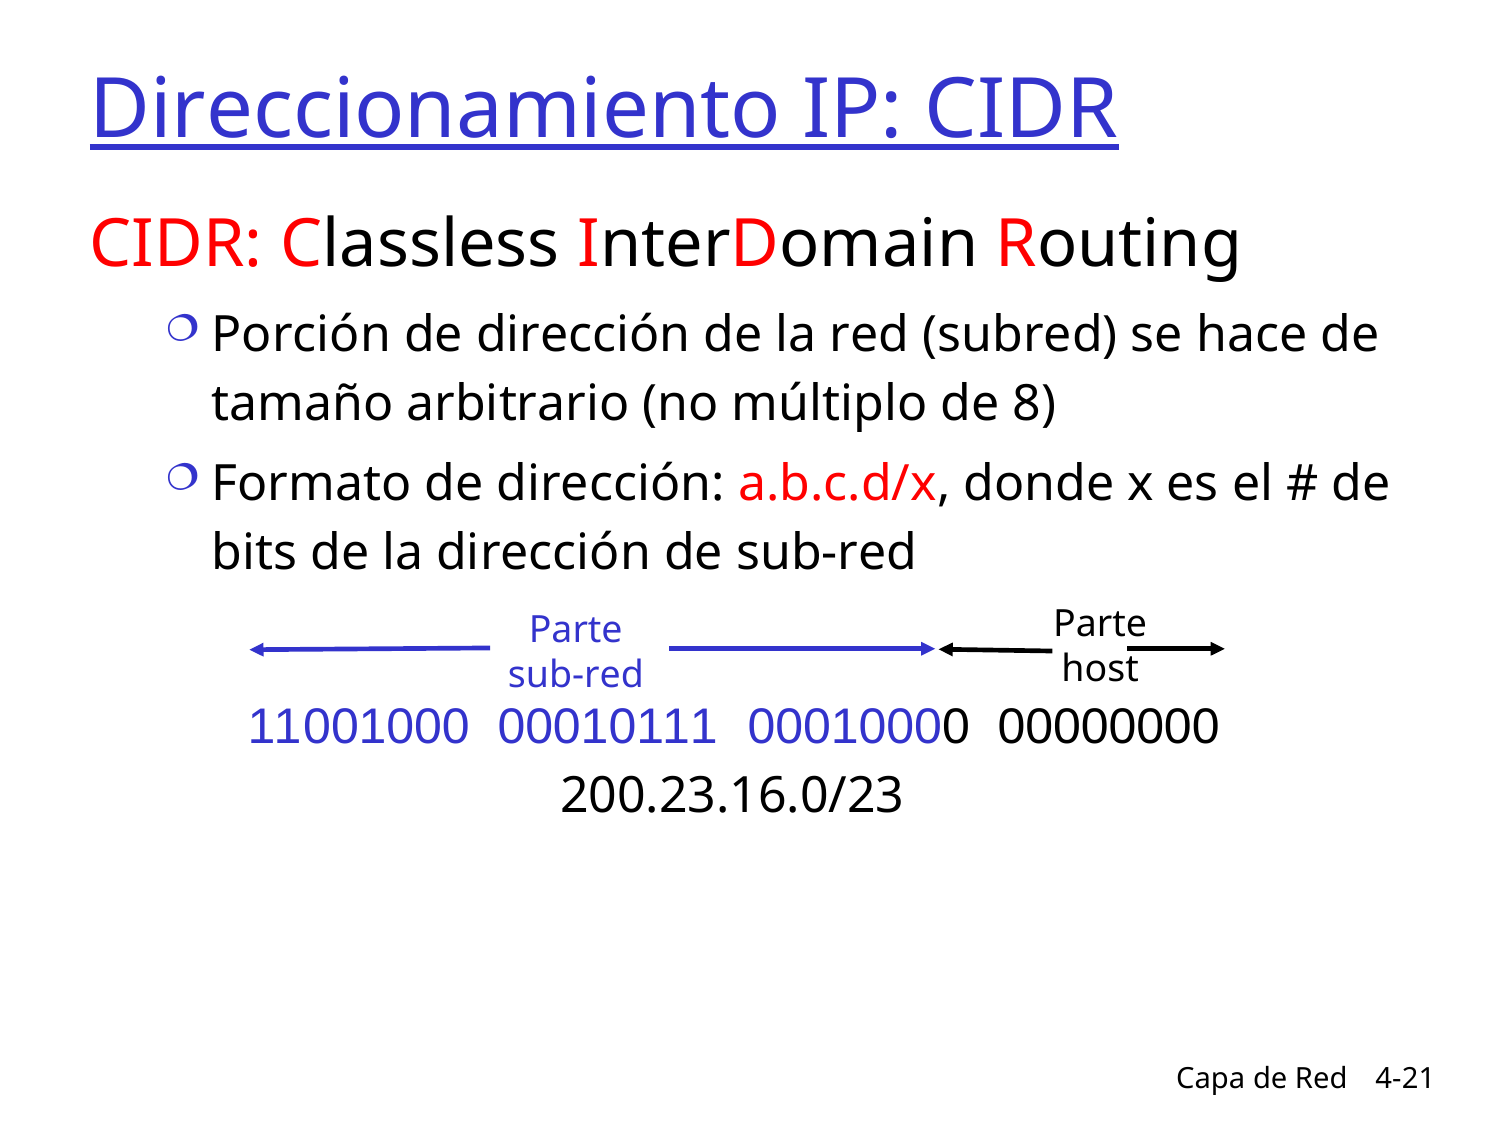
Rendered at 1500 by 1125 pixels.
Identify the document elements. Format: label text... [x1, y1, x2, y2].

text_box 200.23.16.0/23 [545, 754, 920, 830]
list CIDR: Classless InterDomain Routing Porción de dirección de la red (subred) se hace de tamaño arbitrario (no múltiplo de 8) Formato de dirección: a.b.c.d/x, donde x es el # de bits de la dirección de sub-red [75, 187, 1463, 1044]
text_box Parte sub-red [492, 596, 659, 703]
text_box 11001000 00010111 00010000 00000000 [232, 685, 1235, 761]
title Direccionamiento IP: CIDR [75, 15, 1463, 187]
text_box Parte host [1038, 590, 1163, 697]
